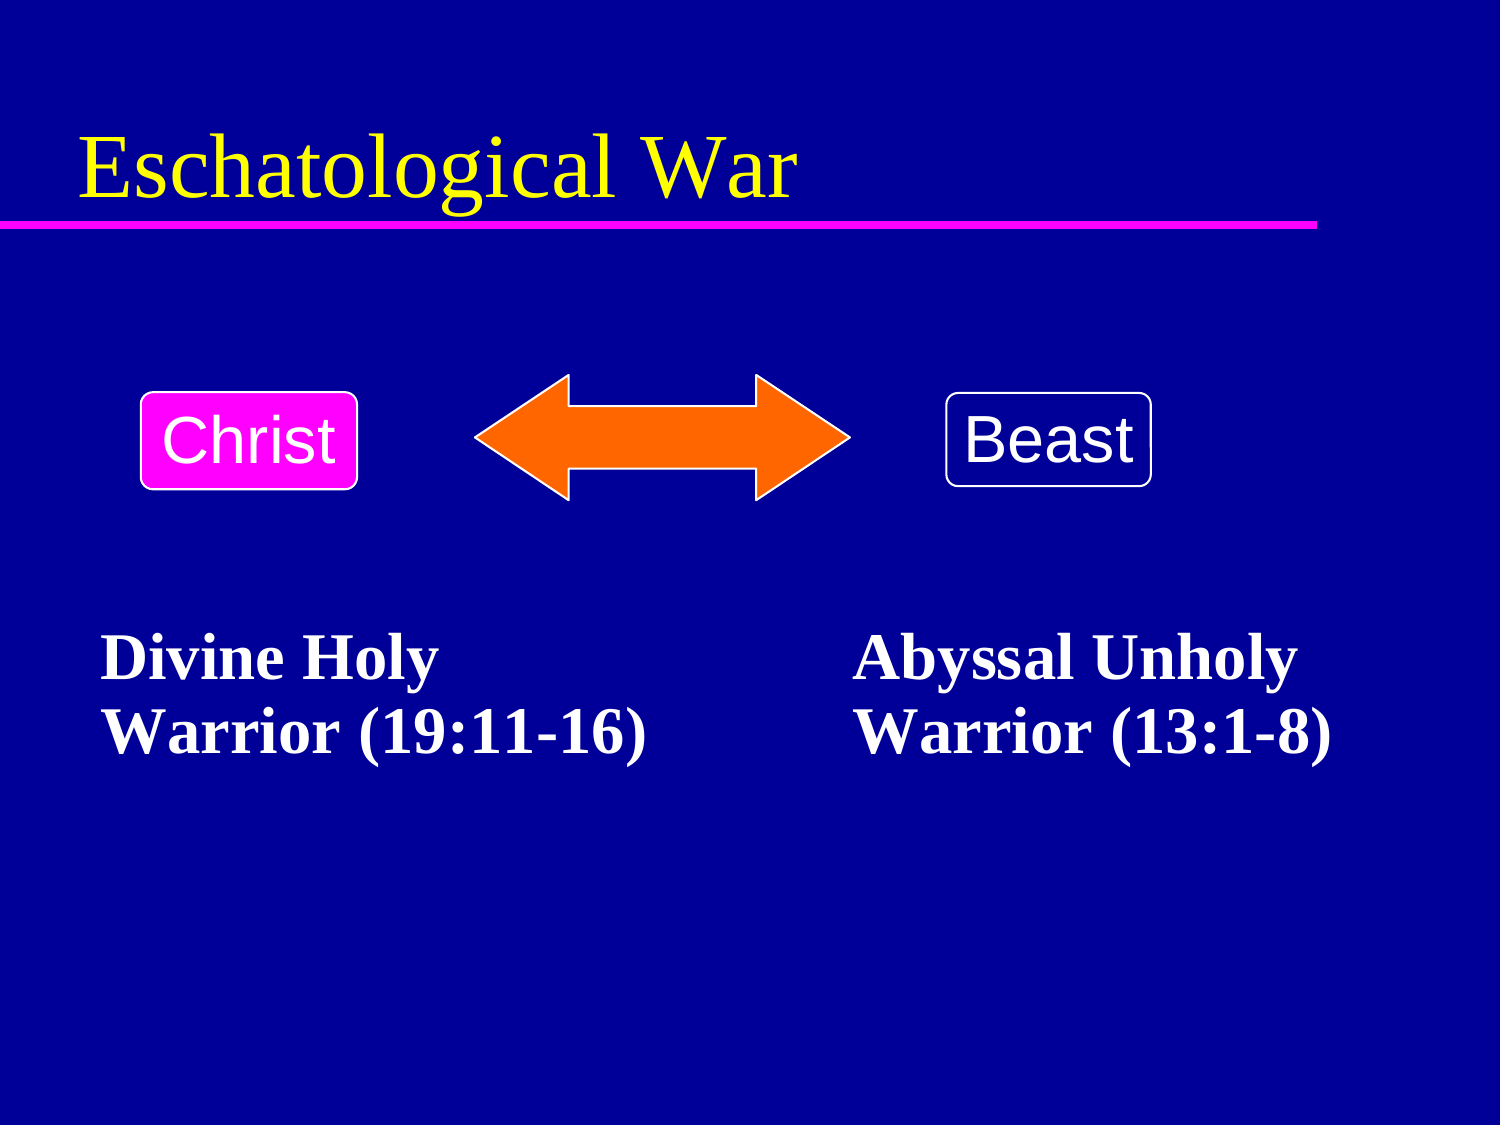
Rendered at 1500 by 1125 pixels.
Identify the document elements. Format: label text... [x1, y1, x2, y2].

title Eschatological War [62, 43, 1338, 225]
text_box Divine Holy Warrior (19:11-16) [85, 612, 676, 776]
text_box Beast [946, 392, 1151, 487]
text_box [474, 374, 850, 501]
text_box Abyssal Unholy Warrior (13:1-8) [837, 612, 1497, 776]
text_box Christ [140, 392, 358, 490]
